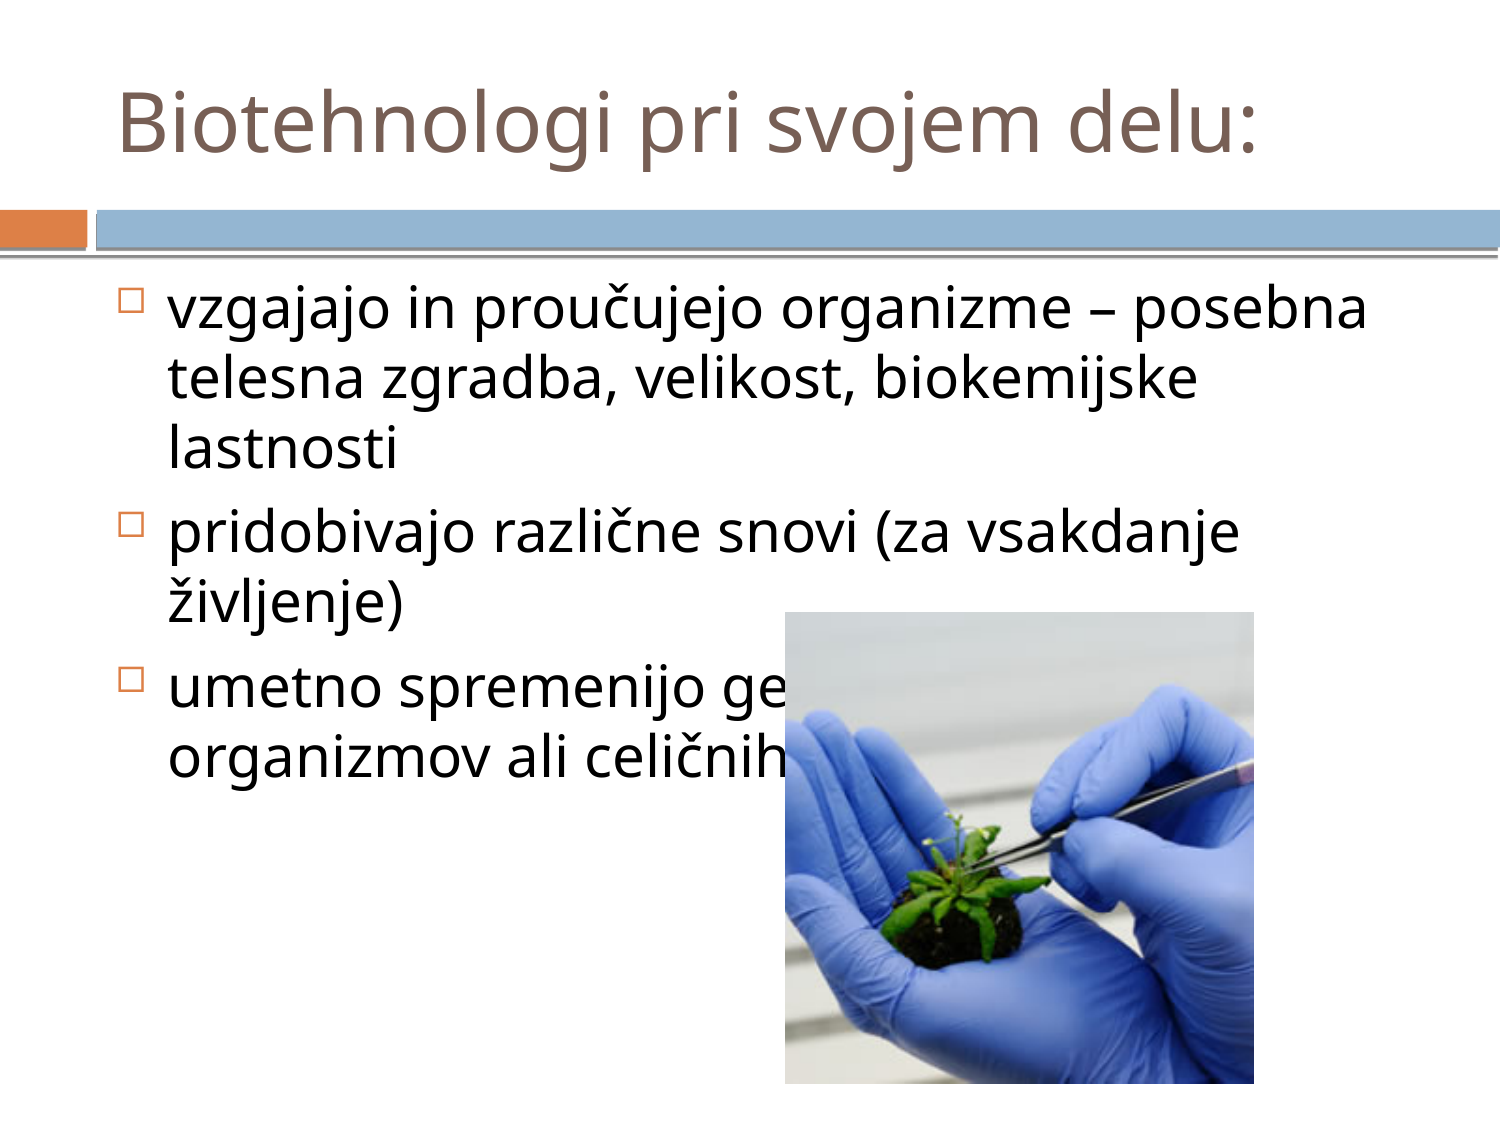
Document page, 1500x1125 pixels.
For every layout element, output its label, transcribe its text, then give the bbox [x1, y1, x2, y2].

list vzgajajo in proučujejo organizme – posebna telesna zgradba, velikost, biokemijske lastnosti pridobivajo različne snovi (za vsakdanje življenje) umetno spremenijo genetski material organizmov ali celičnih in tkivnih kultur [100, 262, 1438, 1000]
picture [785, 612, 1254, 1084]
title Biotehnologi pri svojem delu: [100, 37, 1438, 200]
